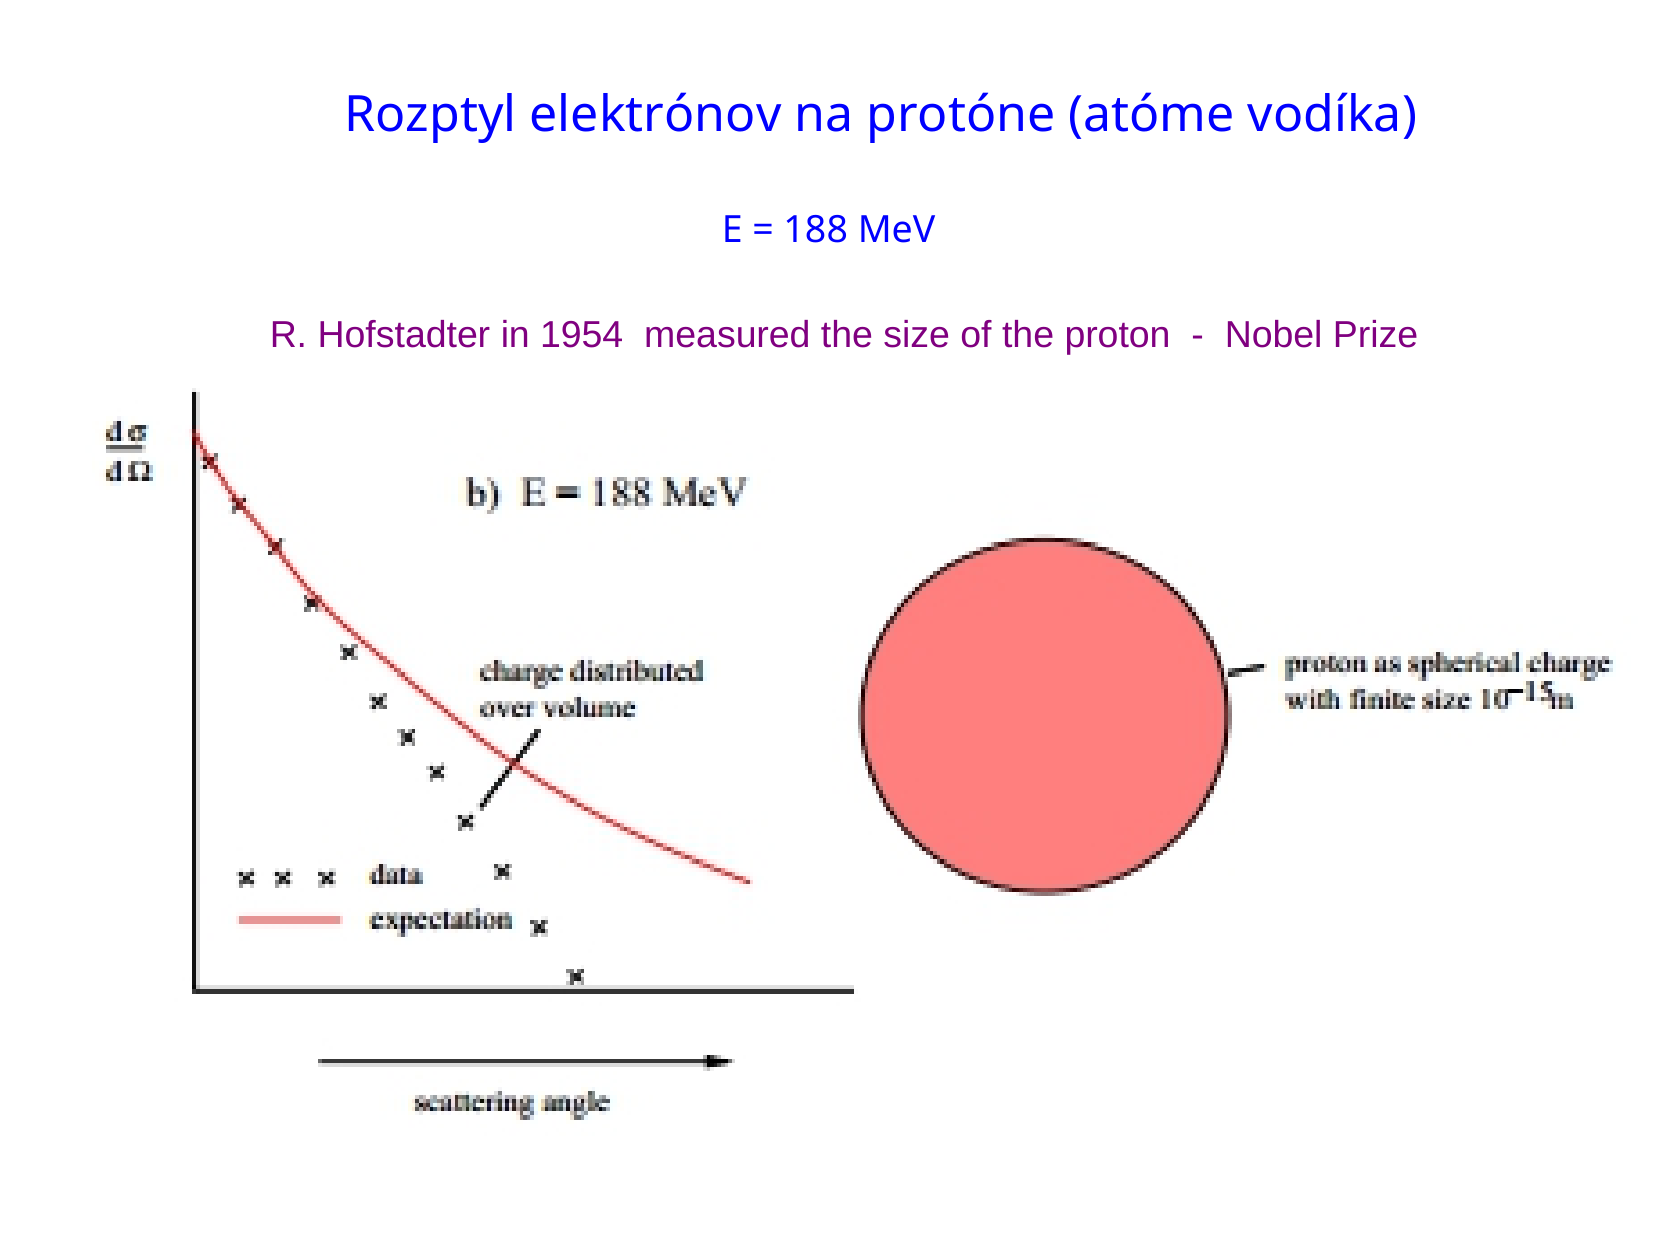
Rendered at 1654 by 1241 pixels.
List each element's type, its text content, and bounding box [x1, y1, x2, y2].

text_box R. Hofstadter in 1954 measured the size of the proton - Nobel Prize [255, 306, 1576, 364]
picture [0, 356, 1654, 1181]
text_box Rozptyl elektrónov na protóne (atóme vodíka) E = 188 MeV [330, 79, 1413, 262]
